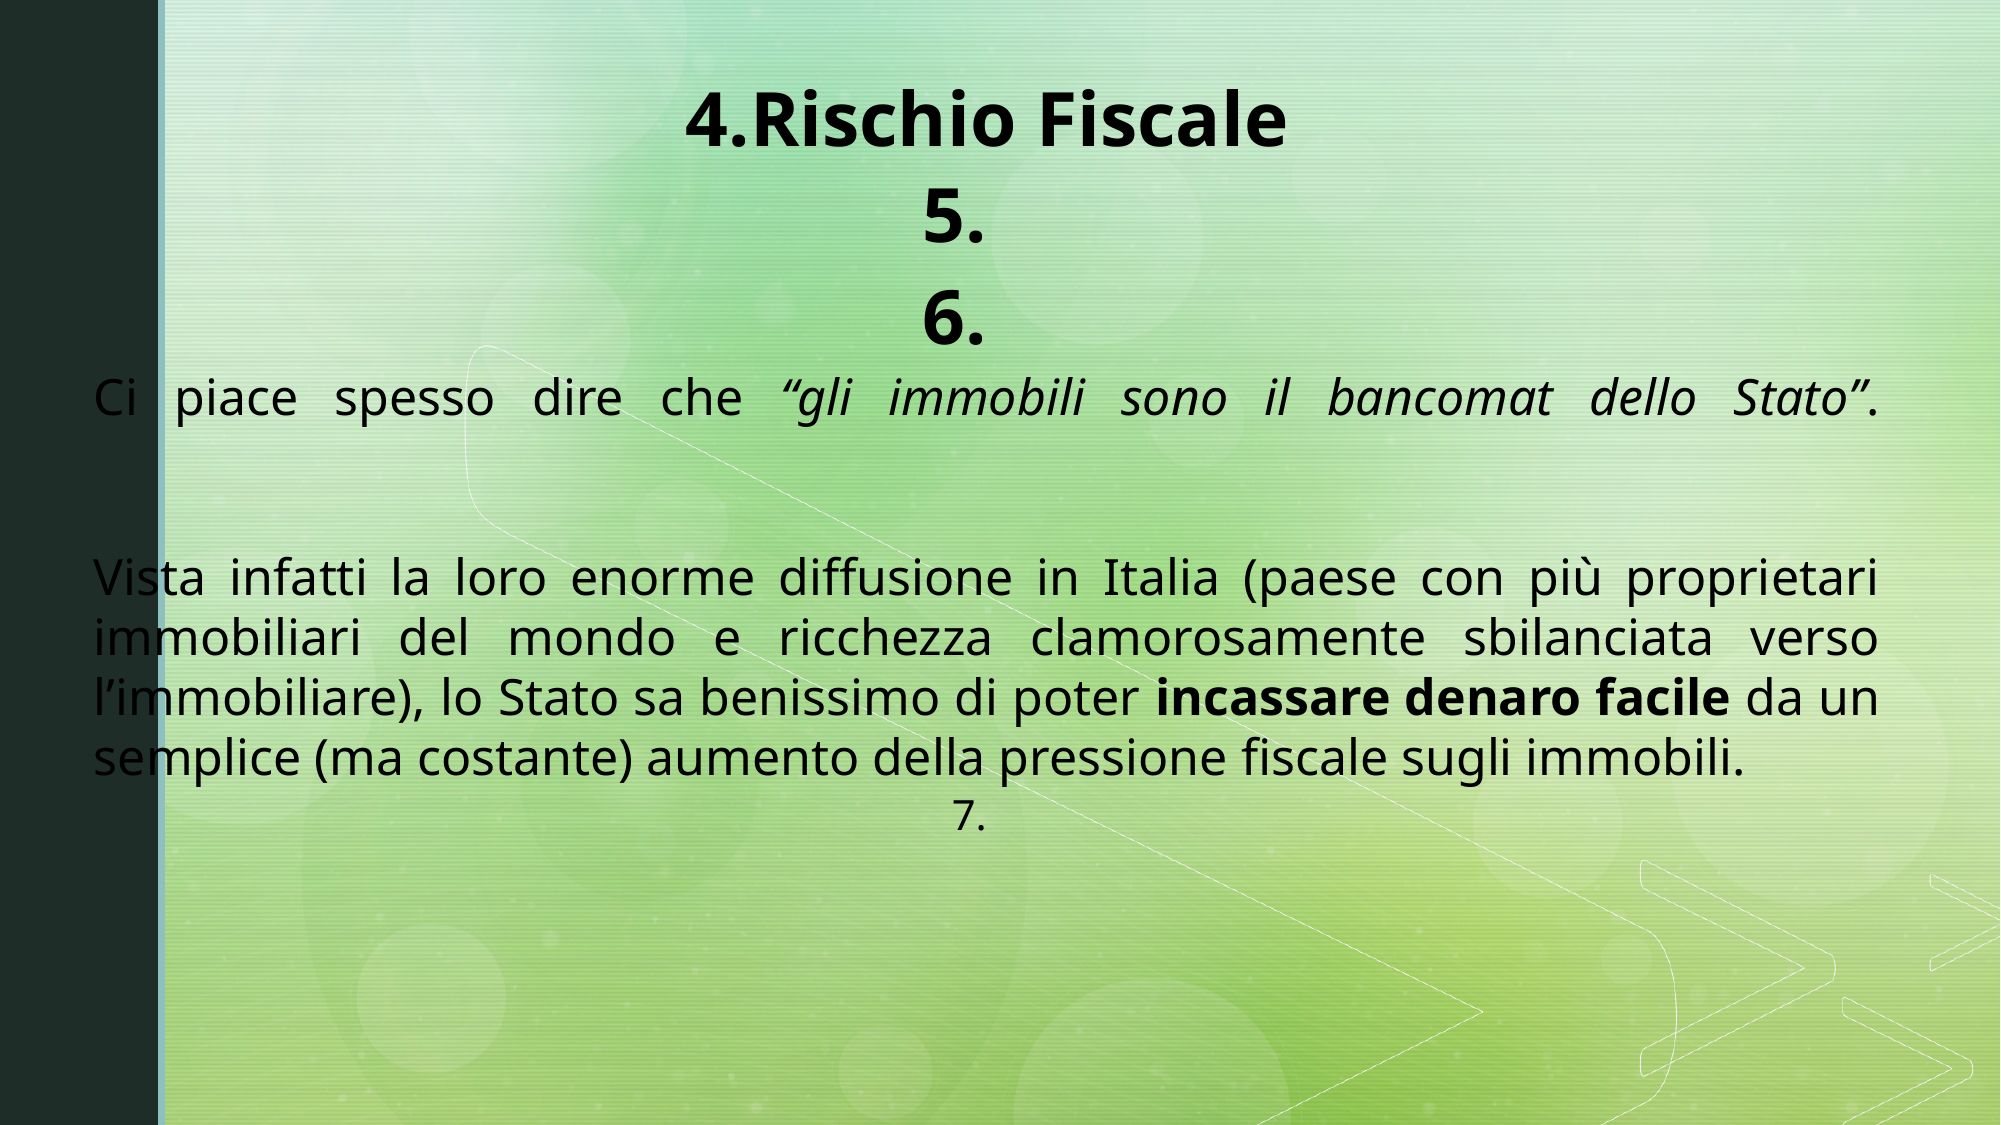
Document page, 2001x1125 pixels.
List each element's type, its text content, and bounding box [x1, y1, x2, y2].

text_box Rischio Fiscale Ci piace spesso dire che “gli immobili sono il bancomat dello Stato”. Vista infatti la loro enorme diffusione in Italia (paese con più proprietari immobiliari del mondo e ricchezza clamorosamente sbilanciata verso l’immobiliare), lo Stato sa benissimo di poter incassare denaro facile da un semplice (ma costante) aumento della pressione fiscale sugli immobili. [78, 63, 1922, 827]
